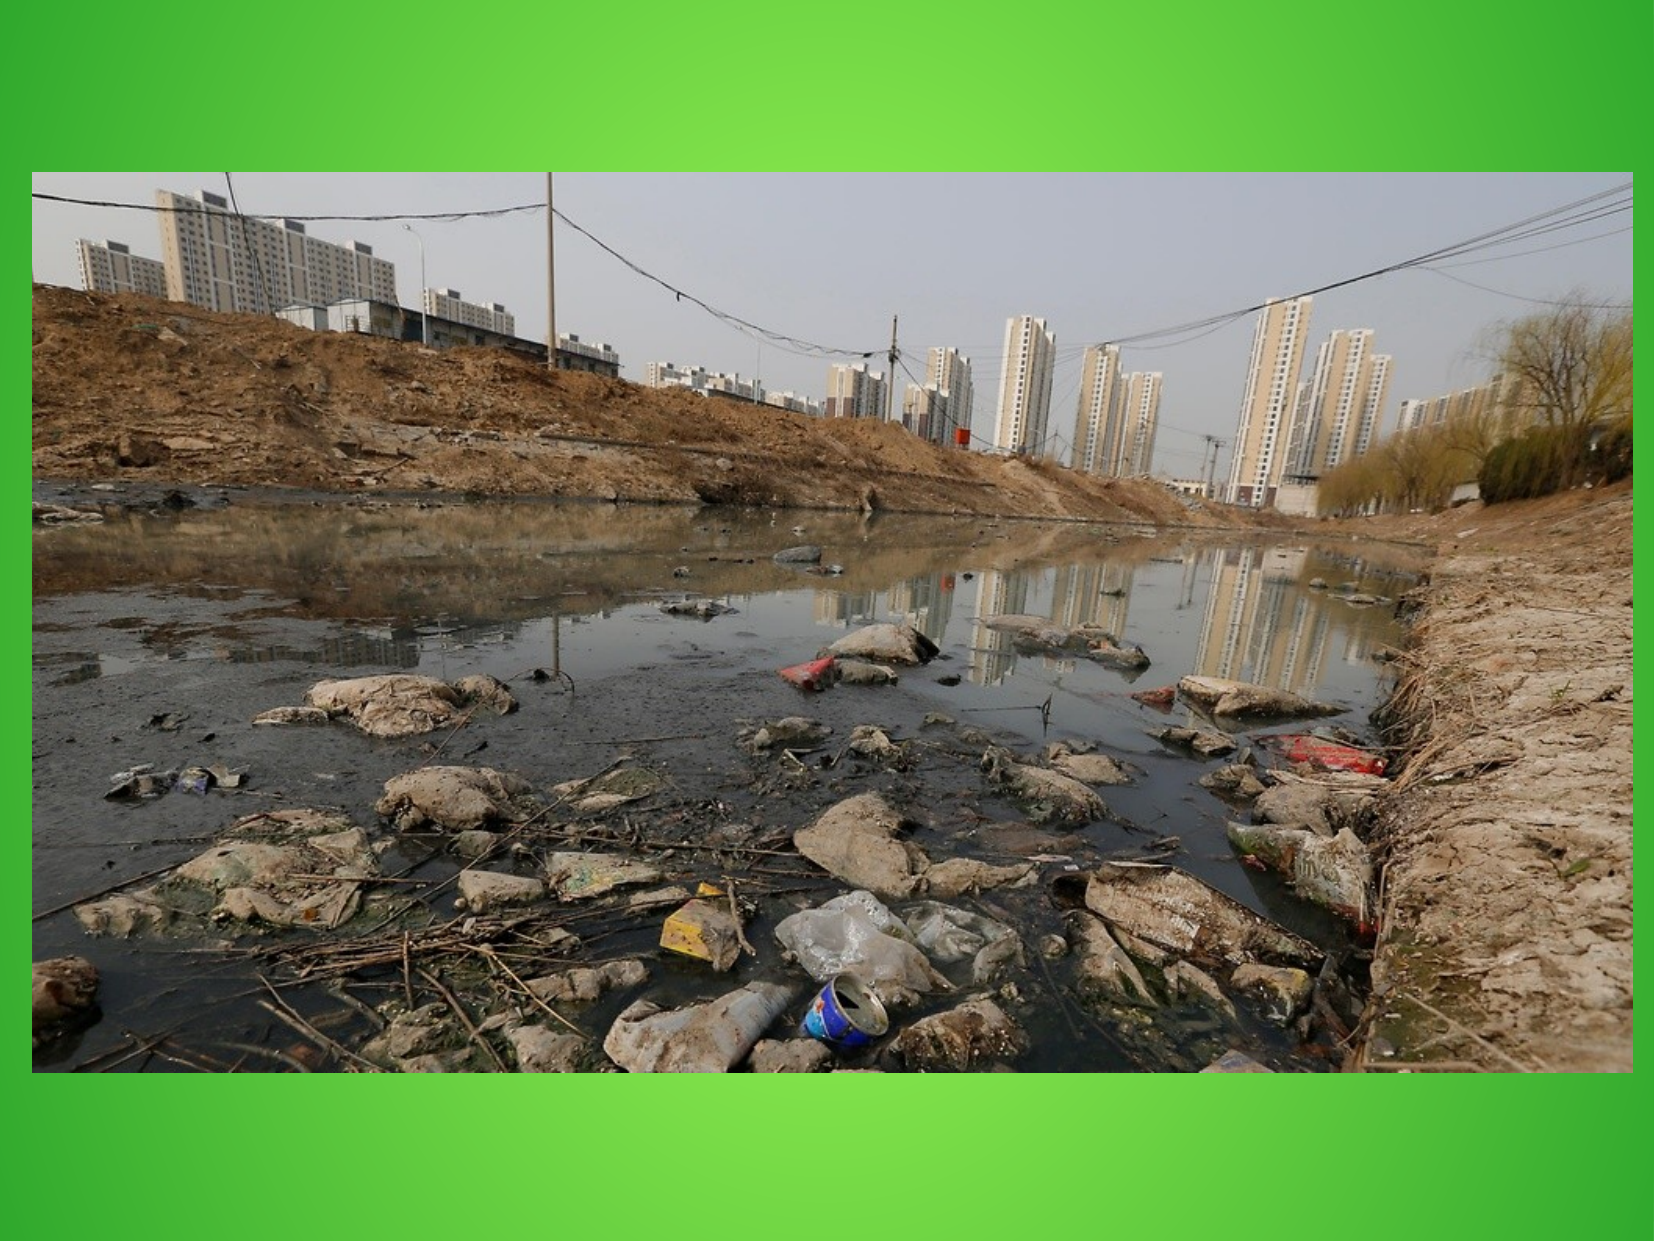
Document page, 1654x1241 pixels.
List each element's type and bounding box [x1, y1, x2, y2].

picture [32, 172, 1633, 1073]
